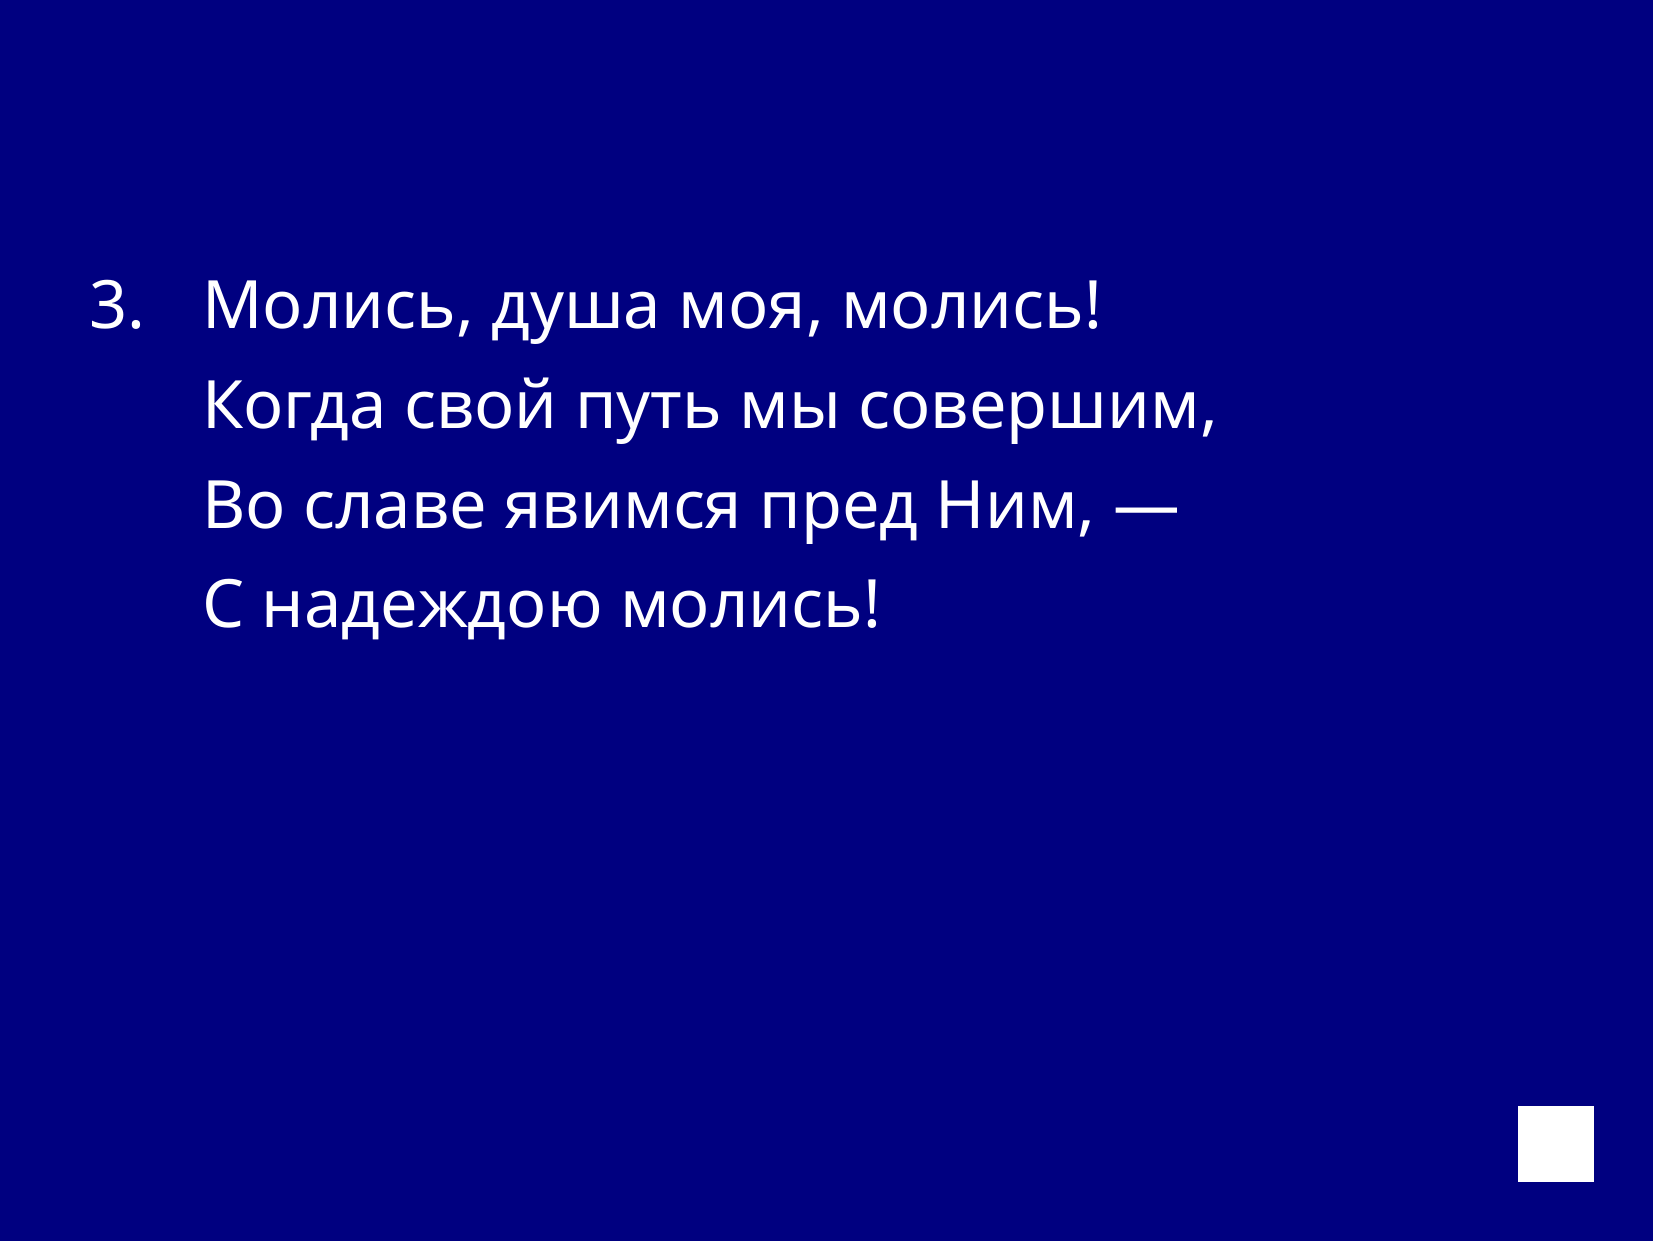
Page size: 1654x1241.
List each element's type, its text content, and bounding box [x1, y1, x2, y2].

text_box [1518, 1106, 1594, 1182]
text_box 3. Молись, душа моя, молись! Когда свой путь мы совершим, Во славе явимся пред Ним, — С надеждою молись! [75, 150, 1576, 1163]
